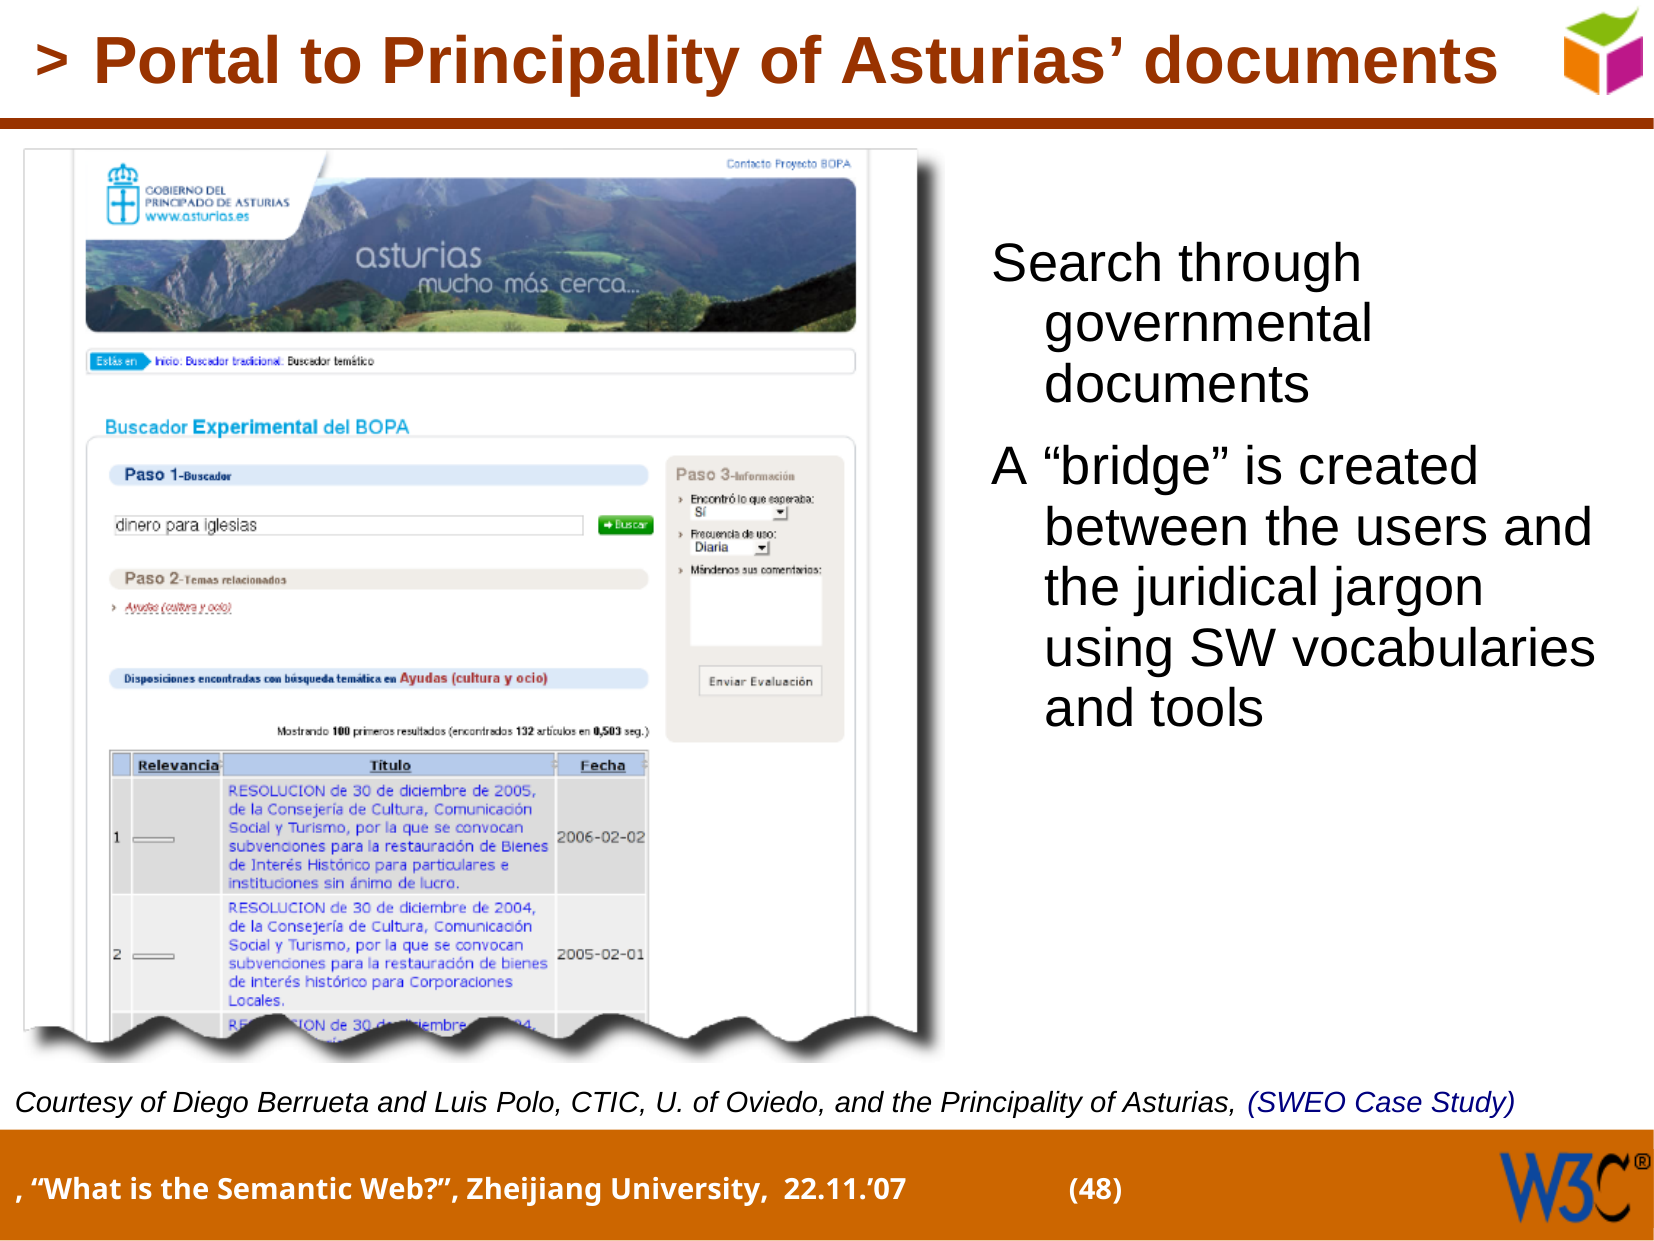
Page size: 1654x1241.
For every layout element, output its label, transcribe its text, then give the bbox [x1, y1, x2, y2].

title Portal to Principality of Asturias’ documents [93, 0, 1595, 119]
text_box Courtesy of Diego Berrueta and Luis Polo, CTIC, U. of Oviedo, and the Principality of Asturias, (SWEO Case Study) [0, 1080, 1532, 1129]
picture [22, 147, 945, 1063]
picture [1495, 1149, 1654, 1228]
list Search through governmental documents A “bridge” is created between the users and the juridical jargon using SW vocabularies and tools [974, 232, 1625, 739]
picture [1595, 5, 1643, 95]
